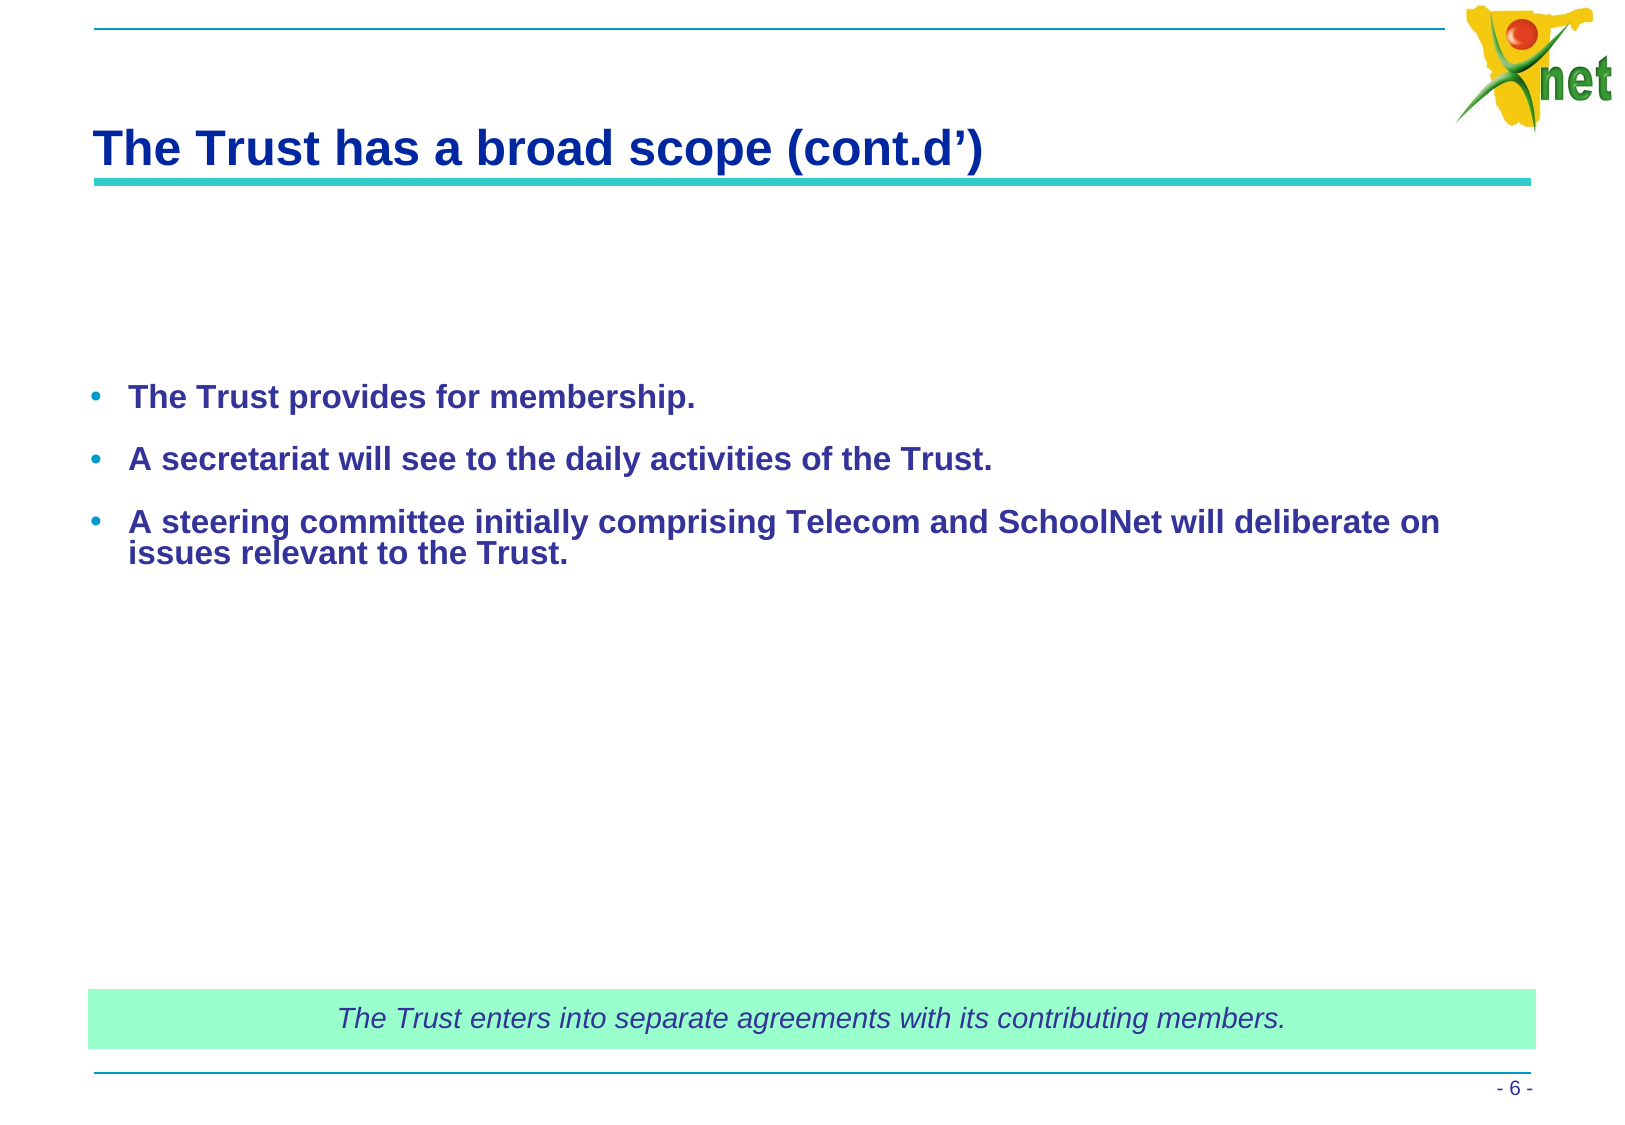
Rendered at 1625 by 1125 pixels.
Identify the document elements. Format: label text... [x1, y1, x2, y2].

list The Trust provides for membership. A secretariat will see to the daily activities of the Trust. A steering committee initially comprising Telecom and SchoolNet will deliberate on issues relevant to the Trust. [75, 375, 1521, 588]
title The Trust has a broad scope (cont.d’) [82, 114, 1526, 181]
picture [1445, 0, 1625, 139]
text_box The Trust enters into separate agreements with its contributing members. [87, 988, 1538, 1051]
